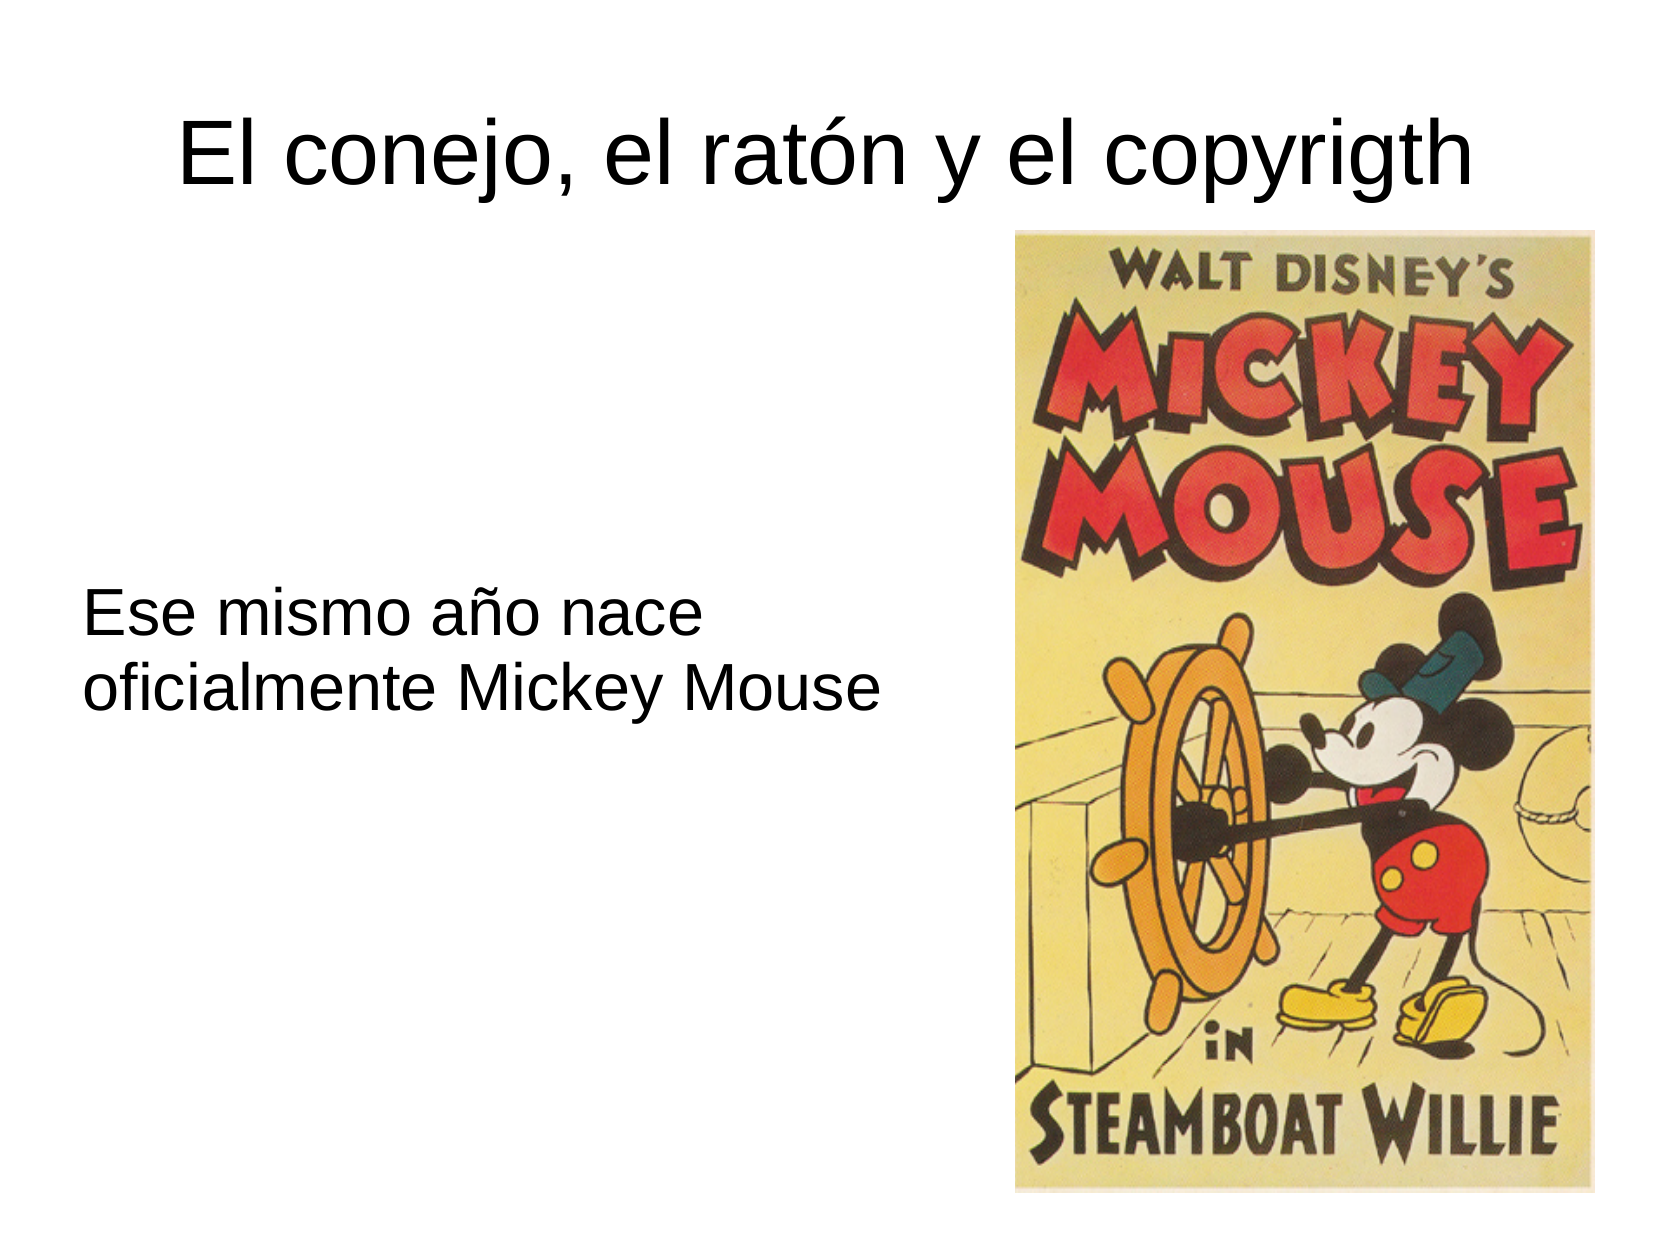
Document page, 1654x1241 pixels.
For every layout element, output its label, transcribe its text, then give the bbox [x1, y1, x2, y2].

picture [1015, 230, 1595, 1193]
title El conejo, el ratón y el copyrigth [82, 49, 1571, 257]
subtitle Ese mismo año nace oficialmente Mickey Mouse [82, 290, 1015, 1010]
